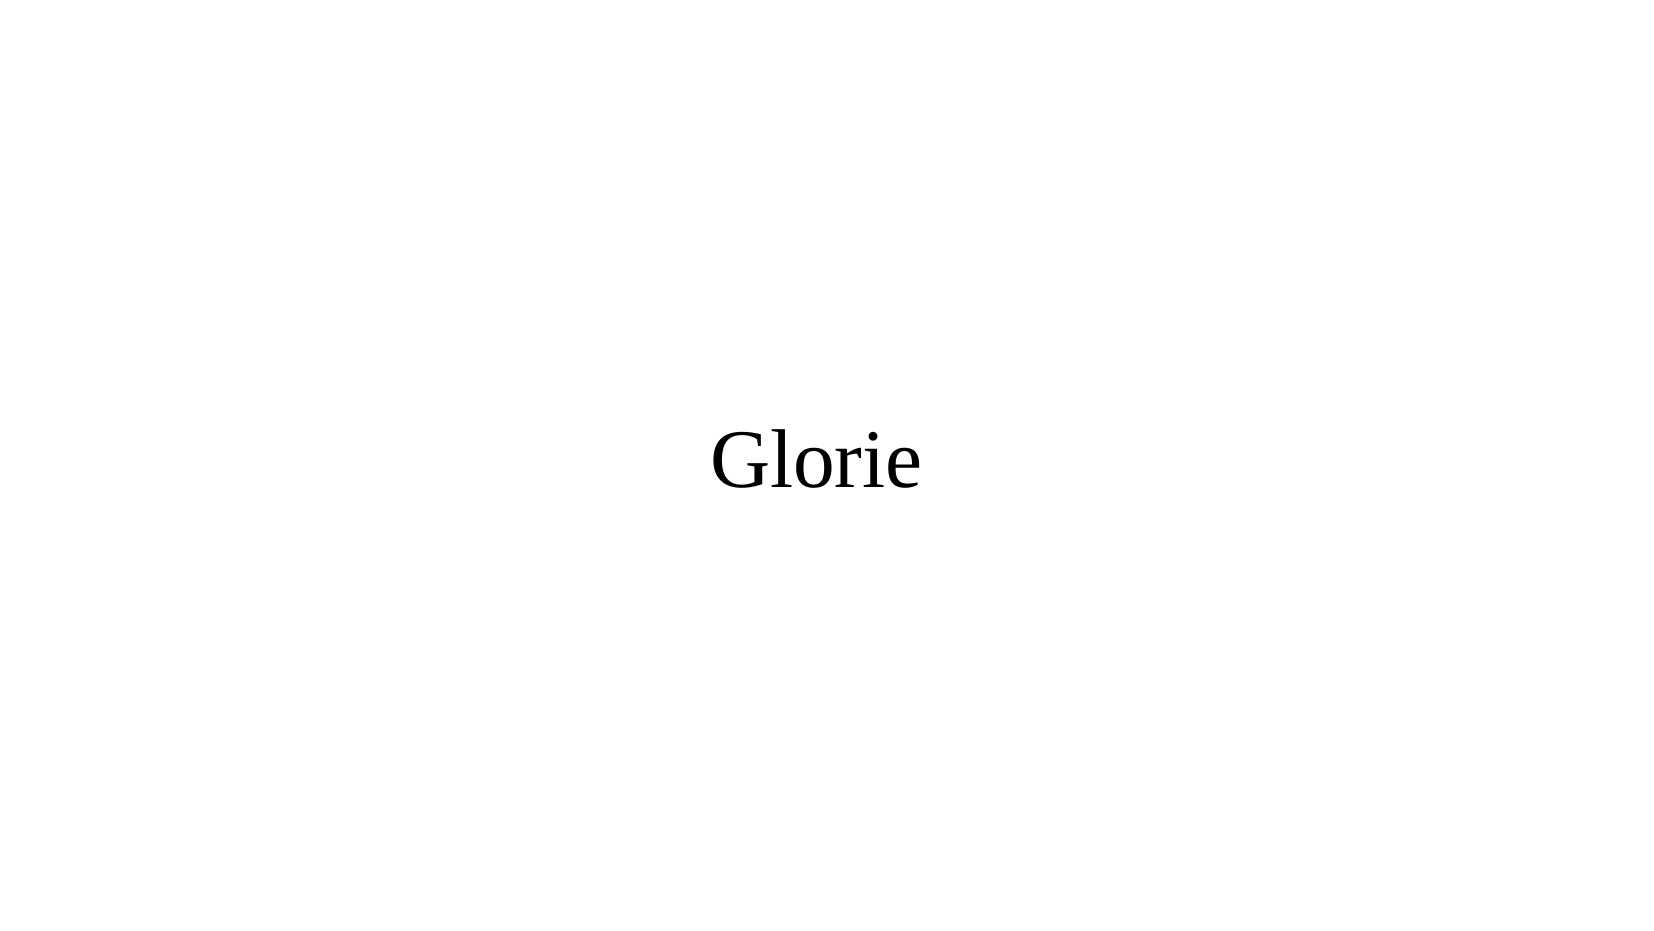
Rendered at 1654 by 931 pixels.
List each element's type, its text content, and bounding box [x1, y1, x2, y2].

subtitle Glorie [0, 396, 1654, 505]
